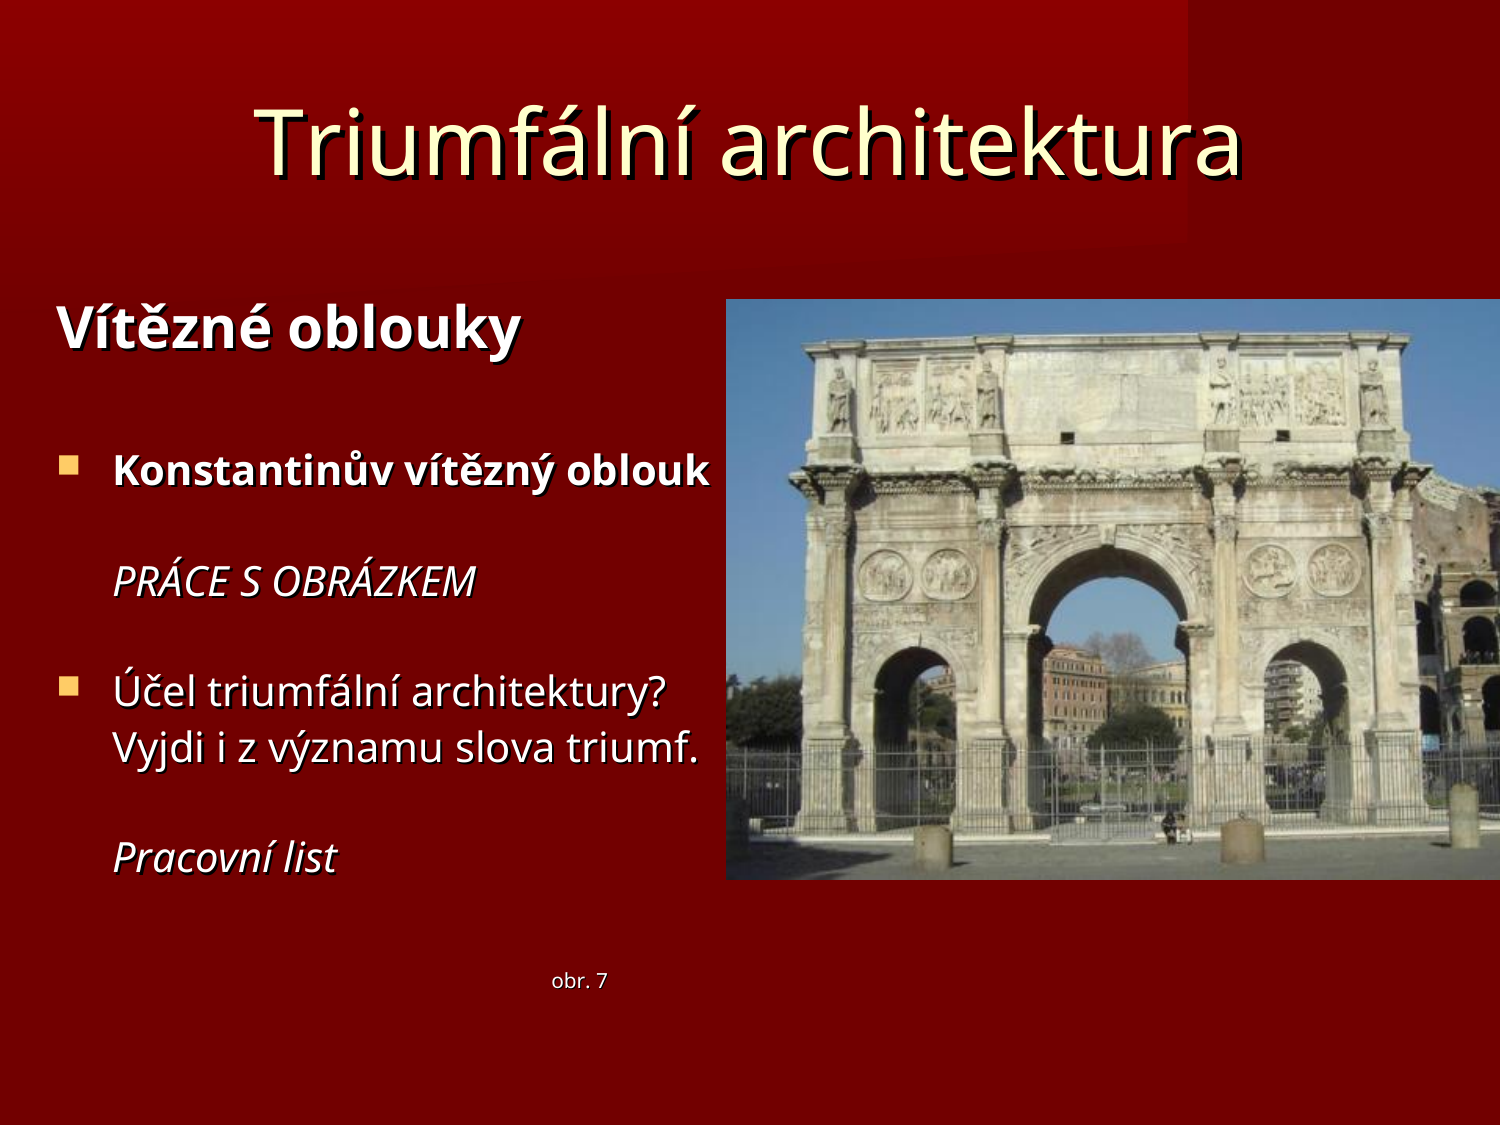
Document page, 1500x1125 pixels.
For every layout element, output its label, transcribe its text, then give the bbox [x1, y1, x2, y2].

list Vítězné oblouky Konstantinův vítězný oblouk PRÁCE S OBRÁZKEM Účel triumfální architektury? Vyjdi i z významu slova triumf. Pracovní list obr. 7 [41, 290, 740, 1029]
title Triumfální architektura [75, 45, 1426, 233]
text_box [726, 299, 1500, 880]
